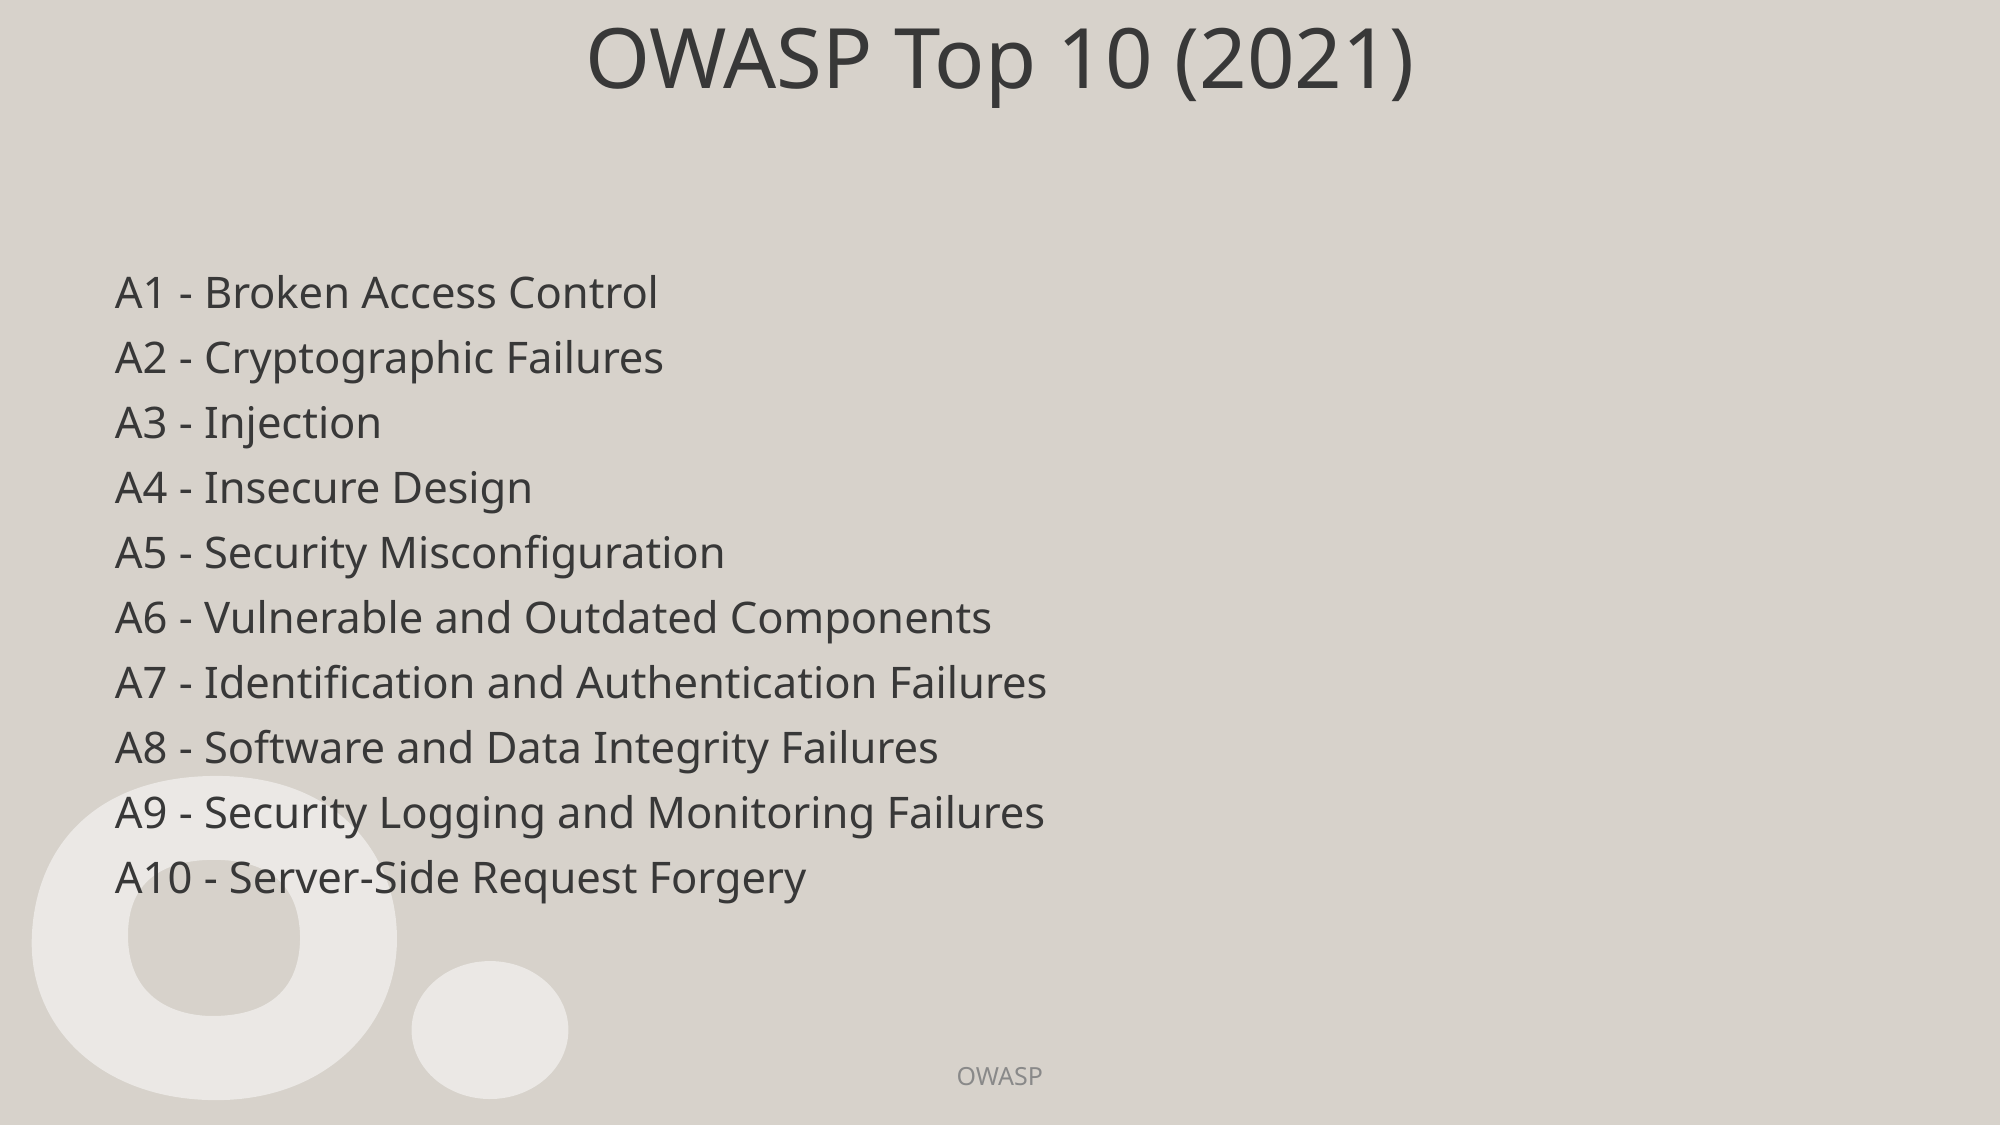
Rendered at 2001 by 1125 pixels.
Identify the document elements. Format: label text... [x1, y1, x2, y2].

list A1 - Broken Access Control A2 - Cryptographic Failures A3 - Injection A4 - Insecure Design A5 - Security Misconfiguration A6 - Vulnerable and Outdated Components A7 - Identification and Authentication Failures A8 - Software and Data Integrity Failures A9 - Security Logging and Monitoring Failures A10 - Server-Side Request Forgery [99, 263, 1900, 916]
title OWASP Top 10 (2021) [0, 5, 2000, 119]
footer OWASP [662, 1045, 1338, 1106]
